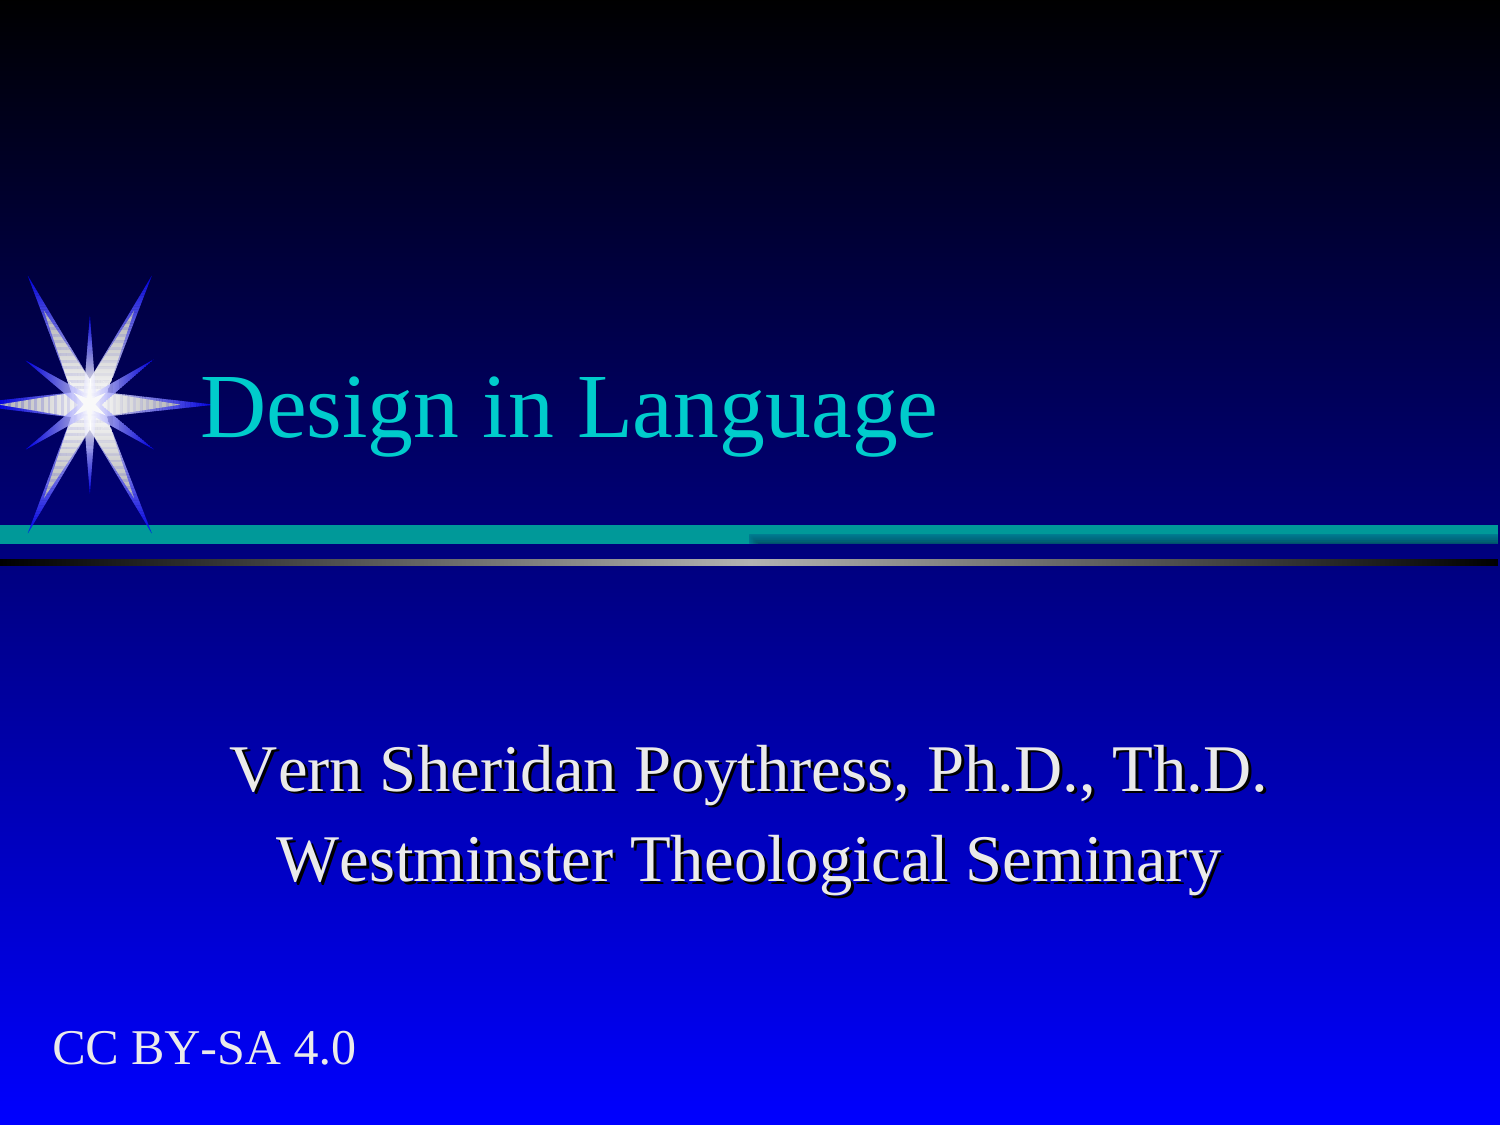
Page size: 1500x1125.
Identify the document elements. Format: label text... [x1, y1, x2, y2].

text_box æ [35, 506, 45, 512]
text_box æ [135, 506, 144, 512]
text_box æ [187, 401, 193, 408]
text_box æ [35, 297, 45, 303]
text_box æ [135, 297, 144, 303]
title Design in Language [200, 304, 1476, 508]
subtitle Vern Sheridan Poythress, Ph.D., Th.D. Westminster Theological Seminary [75, 637, 1425, 991]
text_box CC BY-SA 4.0 [37, 1012, 451, 1083]
